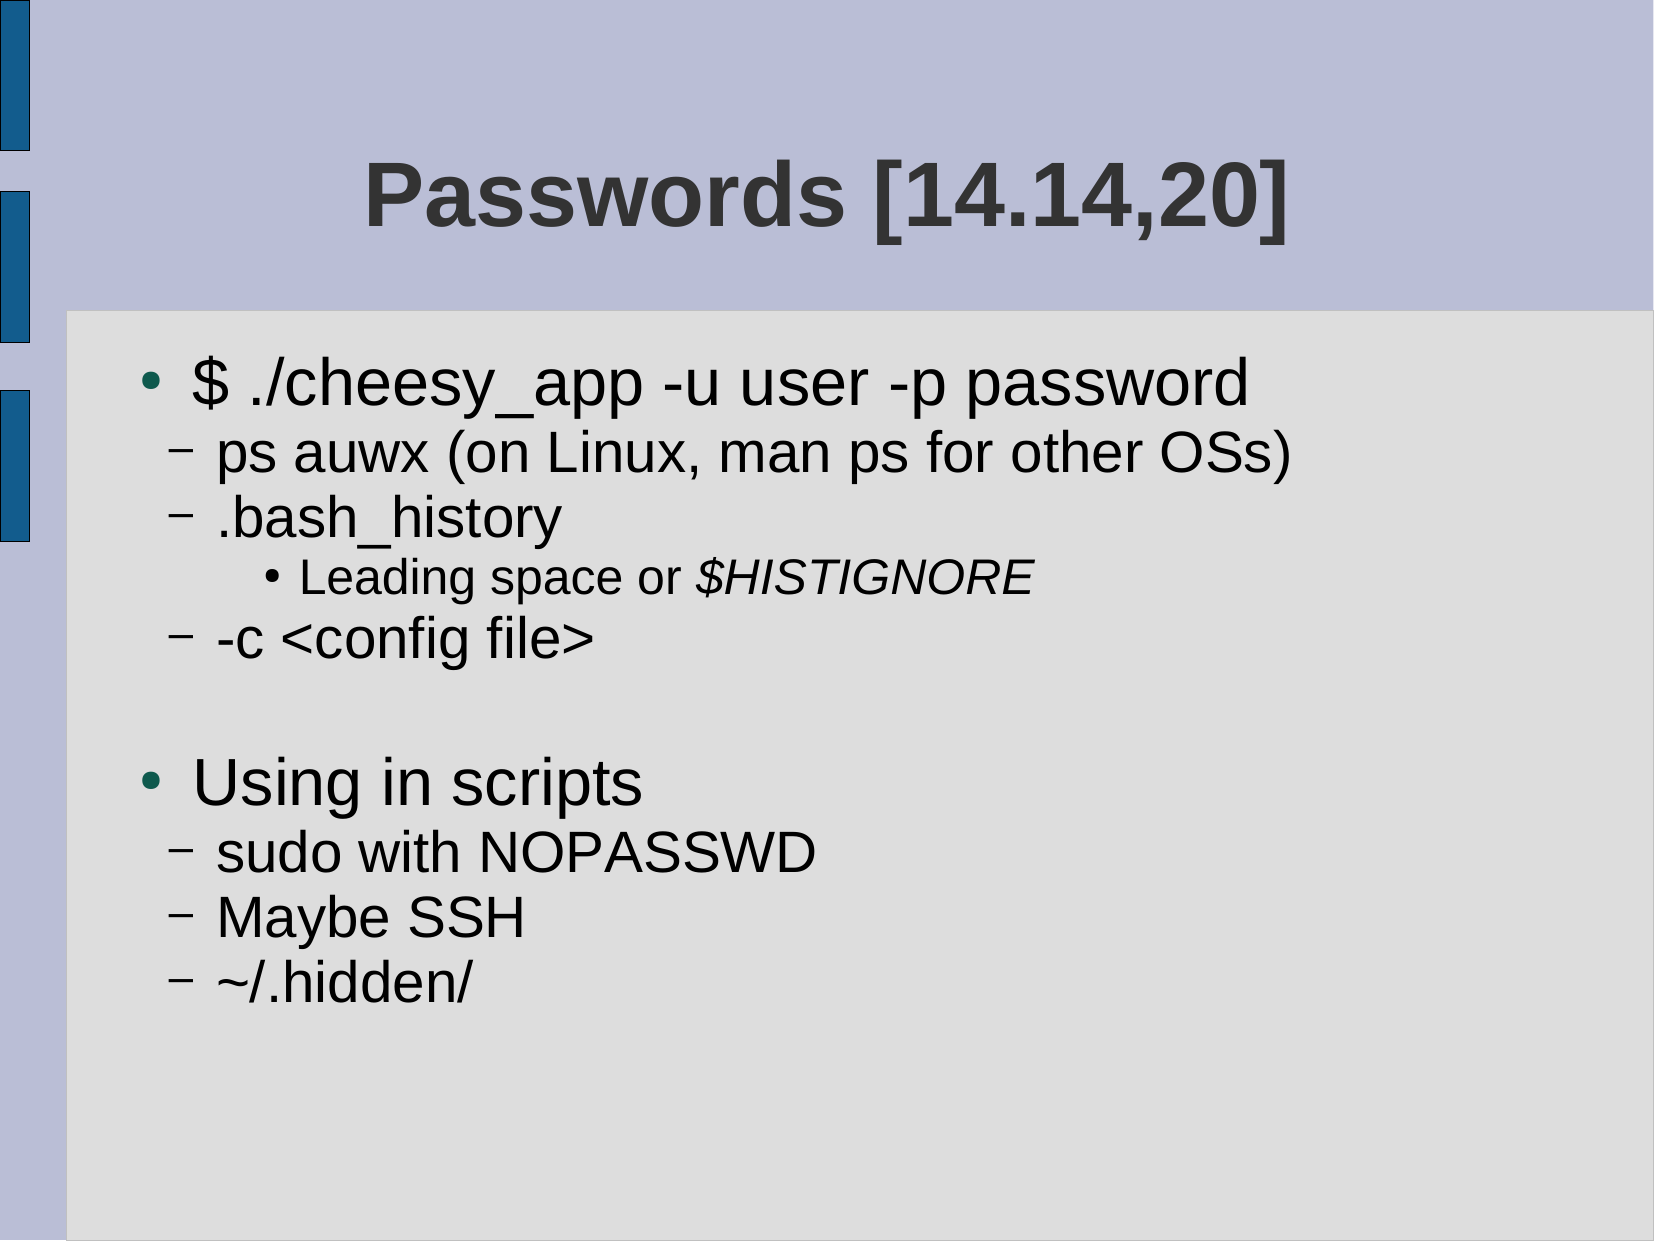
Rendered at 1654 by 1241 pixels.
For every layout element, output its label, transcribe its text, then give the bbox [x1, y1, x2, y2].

title Passwords [14.14,20] [121, 98, 1534, 291]
list $ ./cheesy_app -u user -p password ps auwx (on Linux, man ps for other OSs) .bash_history Leading space or $HISTIGNORE -c <config file> Using in scripts sudo with NOPASSWD Maybe SSH ~/.hidden/ [121, 344, 1534, 1149]
